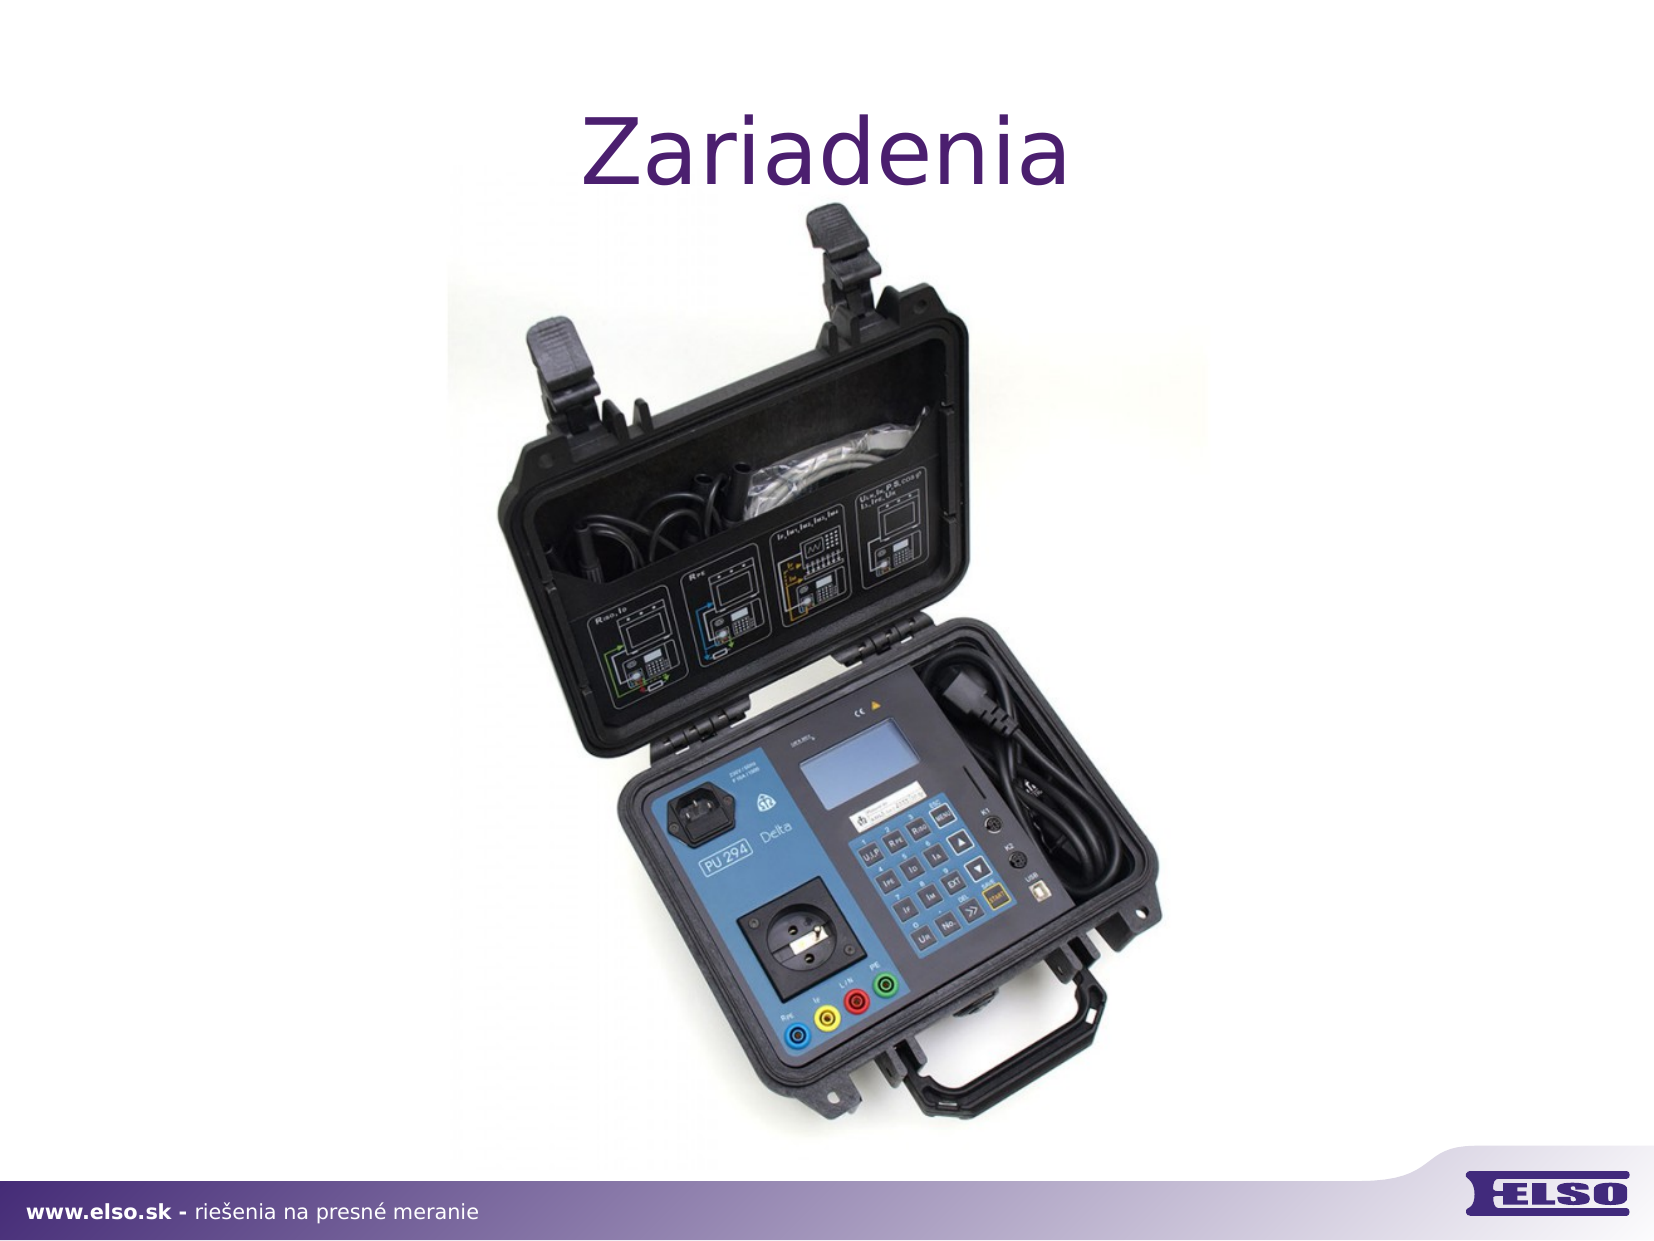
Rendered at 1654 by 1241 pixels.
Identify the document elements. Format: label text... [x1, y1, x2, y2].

title Zariadenia [82, 49, 1571, 257]
picture [326, 257, 1331, 1170]
